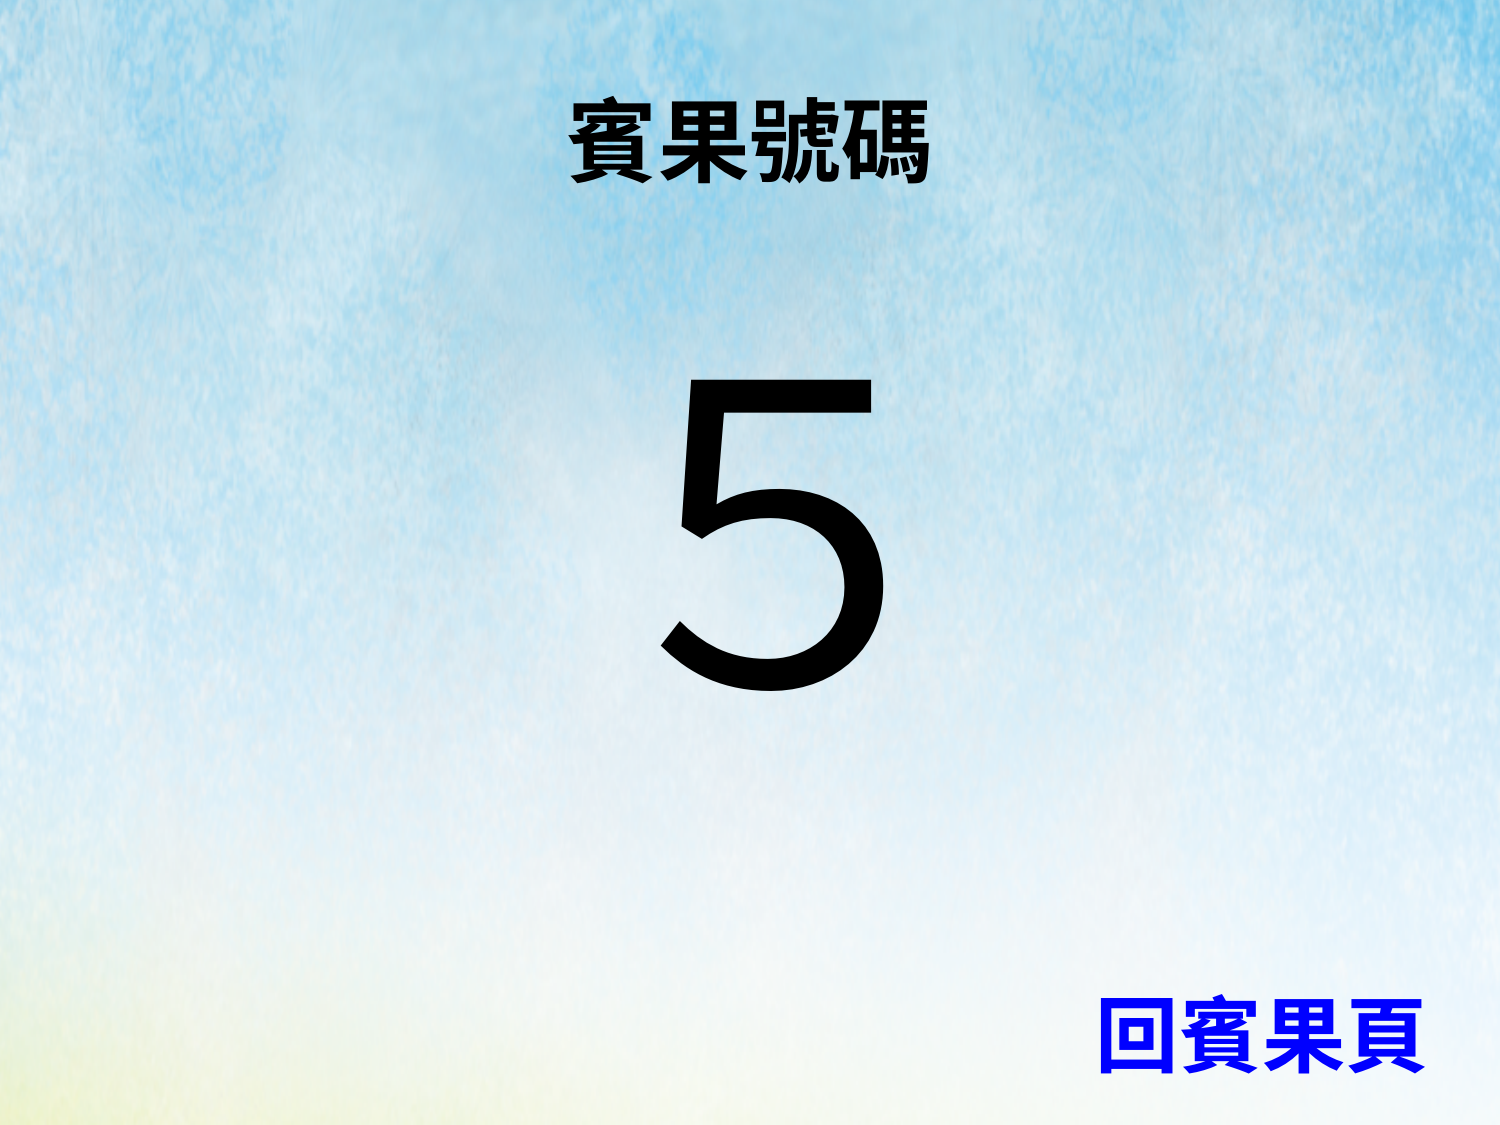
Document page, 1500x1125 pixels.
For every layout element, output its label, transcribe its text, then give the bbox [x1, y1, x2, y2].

list ５ [75, 262, 1426, 1005]
text_box 回賓果頁 [1080, 975, 1448, 1093]
title 賓果號碼 [75, 45, 1426, 233]
